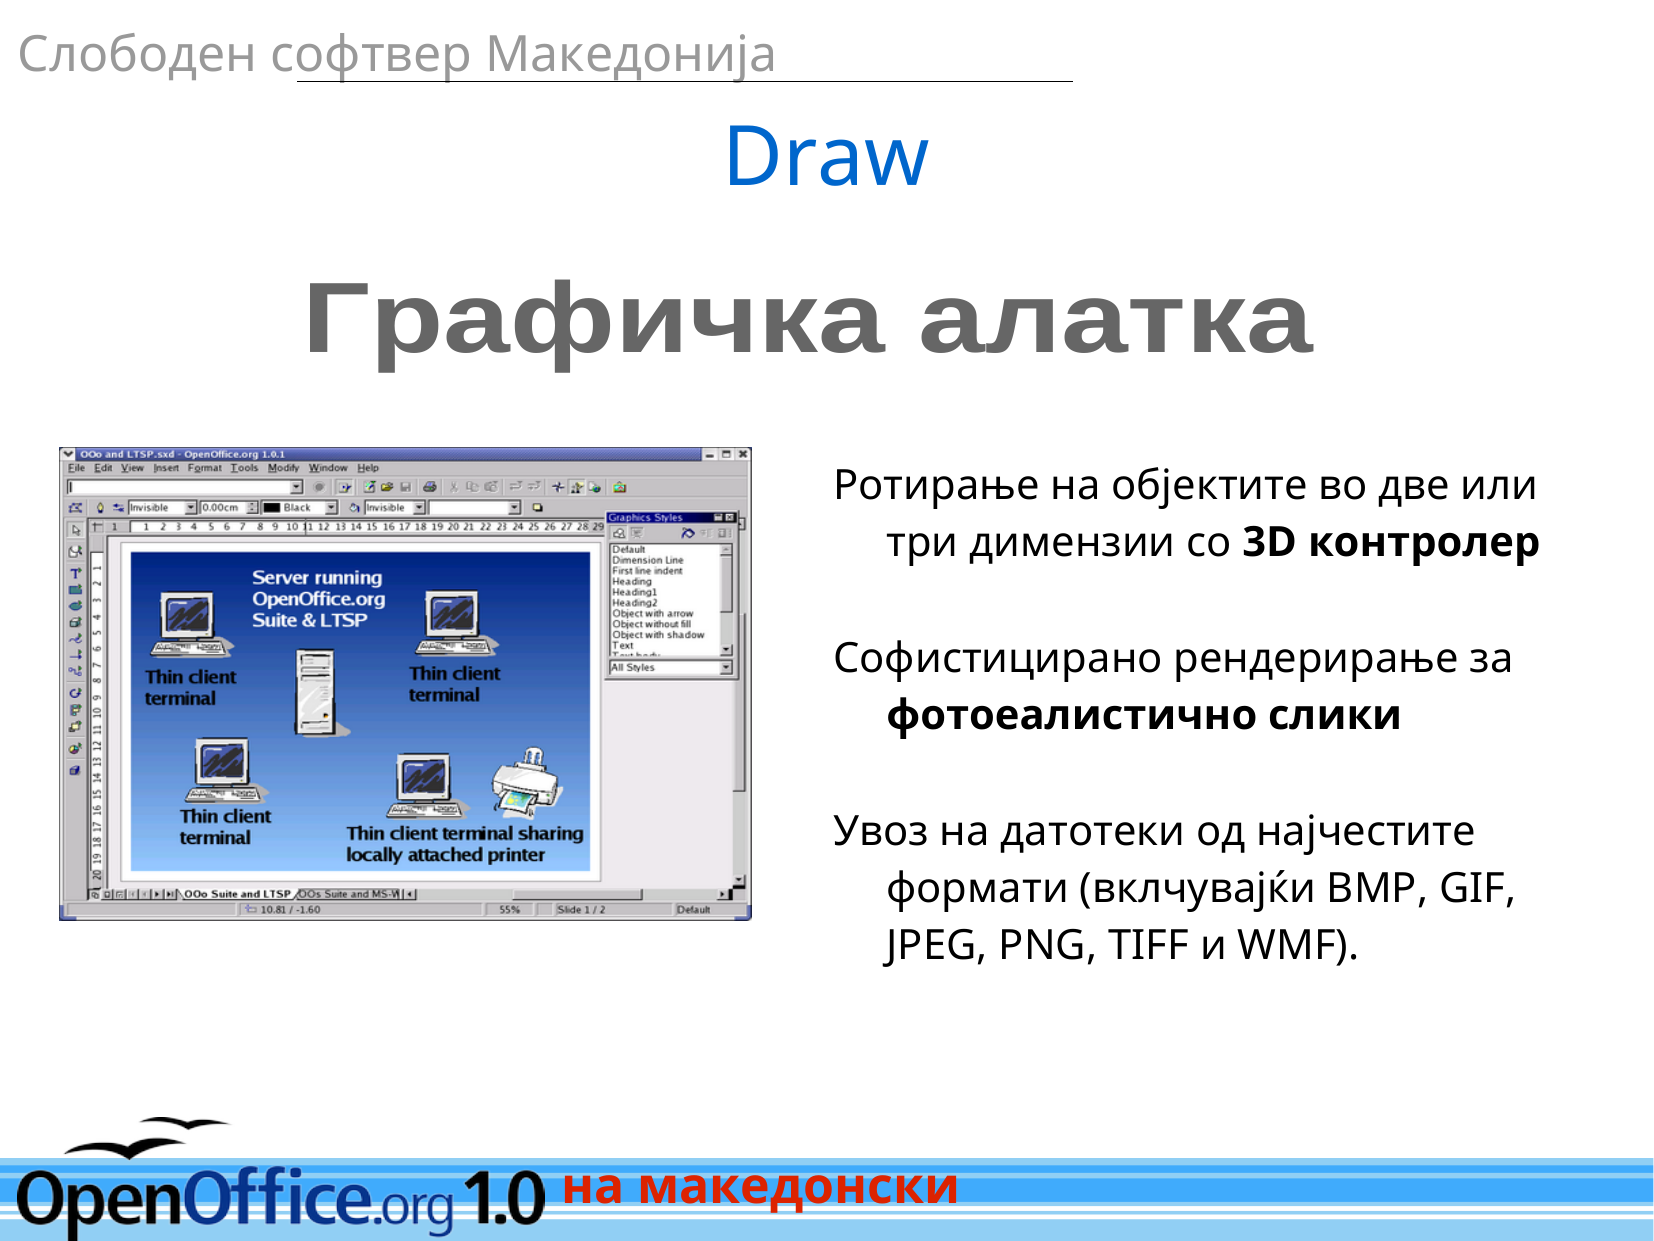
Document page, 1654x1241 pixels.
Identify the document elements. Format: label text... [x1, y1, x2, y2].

list Ротирање на објектите во две или три димензии со 3D контролер Софистицирано рендерирање за фотоеалистично слики Увоз на датотеки од најчестите формати (вклчувајќи BMP, GIF, JPEG, PNG, TIFF и WMF). [815, 455, 1589, 964]
text_box Графичка алатка [302, 261, 1351, 428]
picture [59, 447, 752, 921]
picture [0, 1117, 1654, 1241]
title Draw [120, 49, 1533, 257]
